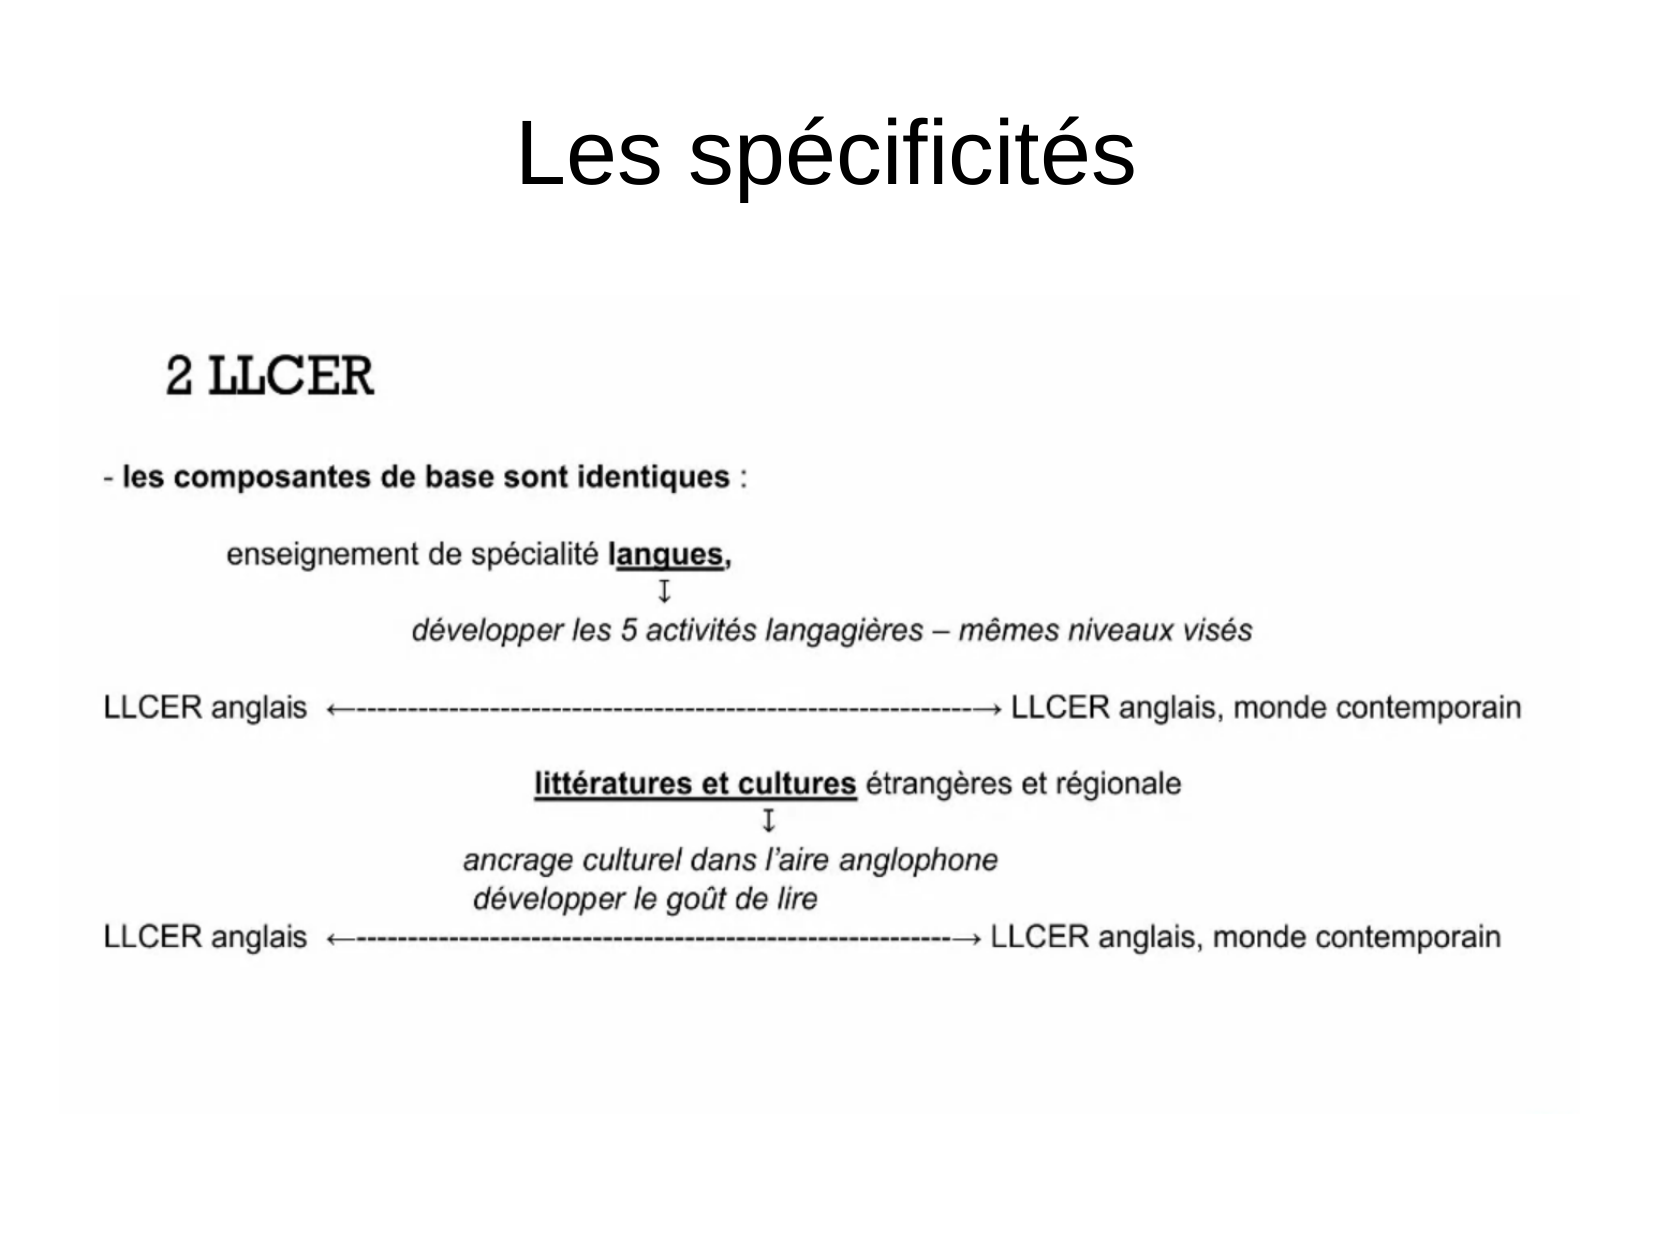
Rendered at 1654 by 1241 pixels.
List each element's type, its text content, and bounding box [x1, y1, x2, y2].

title Les spécificités [82, 49, 1571, 257]
picture [59, 295, 1580, 1114]
